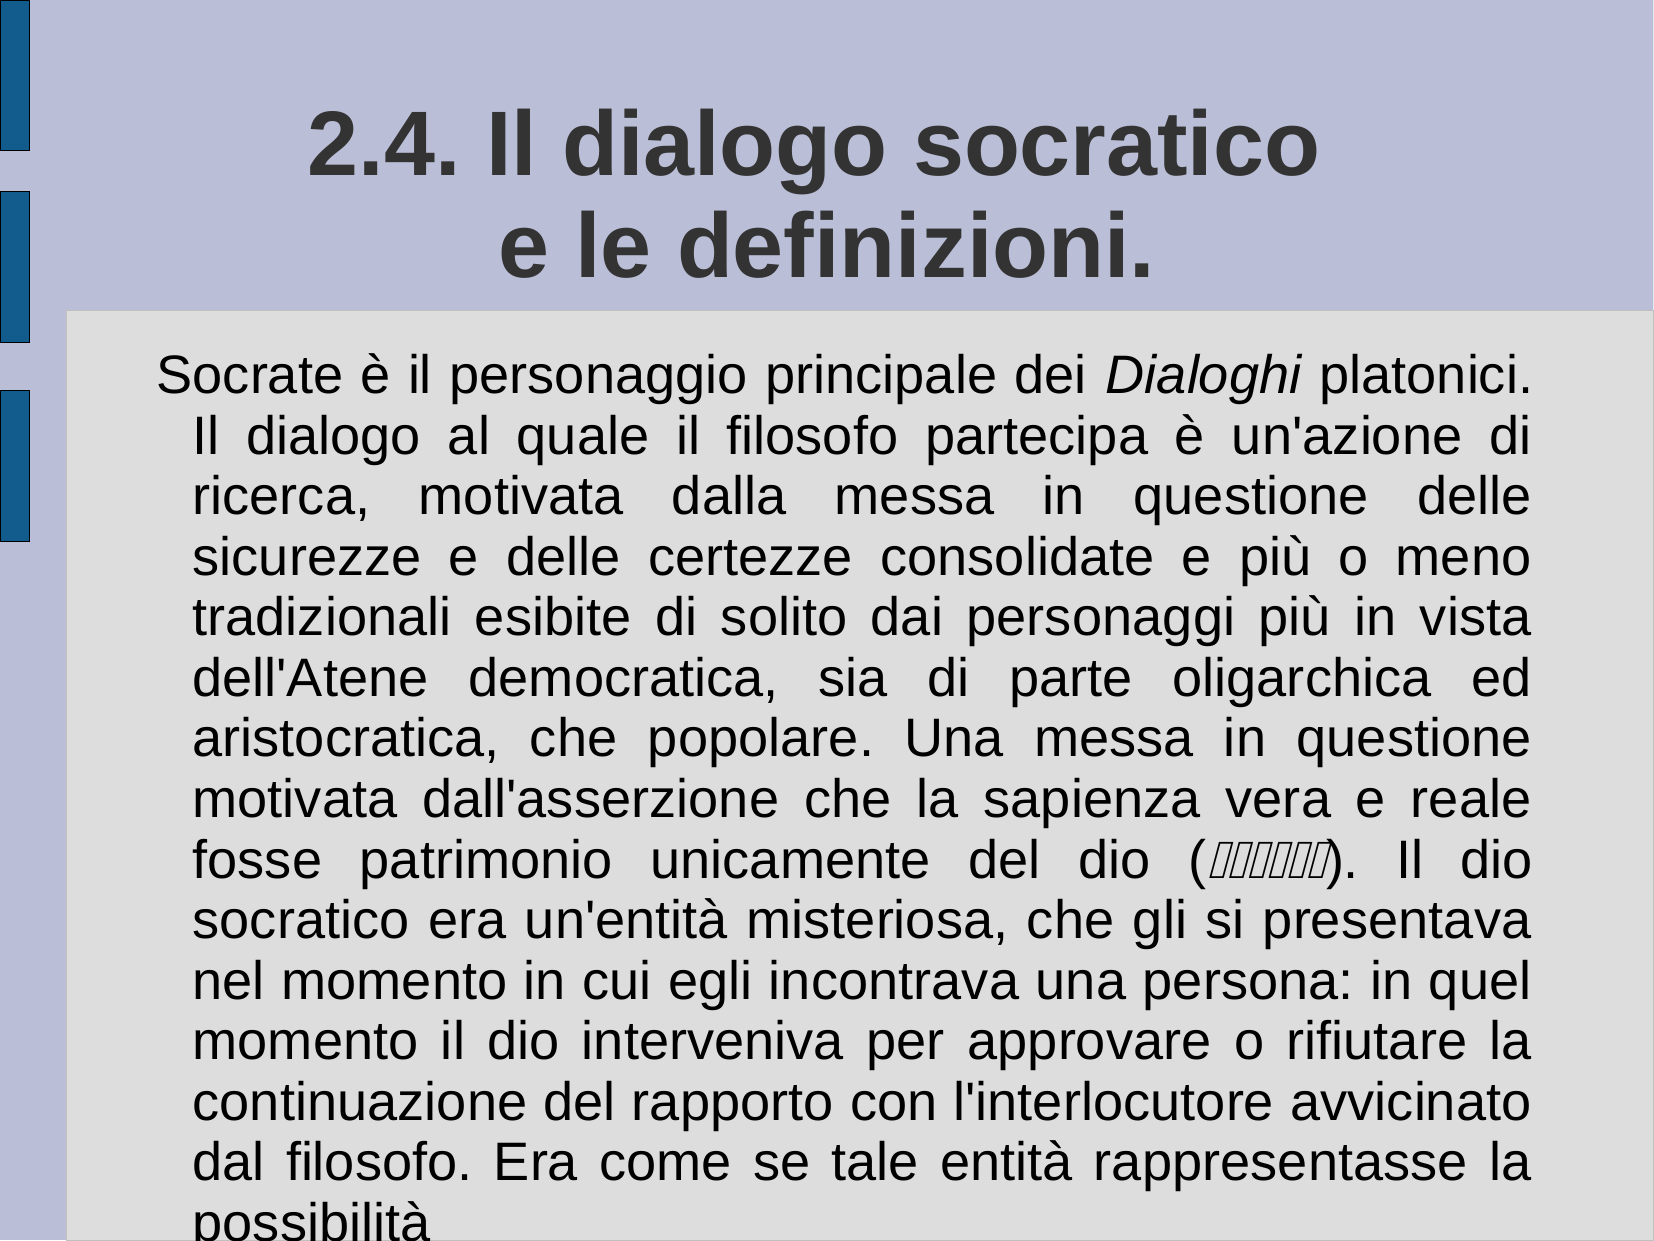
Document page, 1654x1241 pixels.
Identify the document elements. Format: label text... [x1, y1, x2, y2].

list Socrate è il personaggio principale dei Dialoghi platonici. Il dialogo al quale il filosofo partecipa è un'azione di ricerca, motivata dalla messa in questione delle sicurezze e delle certezze consolidate e più o meno tradizionali esibite di solito dai personaggi più in vista dell'Atene democratica, sia di parte oligarchica ed aristocratica, che popolare. Una messa in questione motivata dall'asserzione che la sapienza vera e reale fosse patrimonio unicamente del dio (). Il dio socratico era un'entità misteriosa, che gli si presentava nel momento in cui egli incontrava una persona: in quel momento il dio interveniva per approvare o rifiutare la continuazione del rapporto con l'interlocutore avvicinato dal filosofo. Era come se tale entità rappresentasse la possibilità [121, 344, 1534, 1202]
title 2.4. Il dialogo socratico e le definizioni. [121, 91, 1534, 299]
